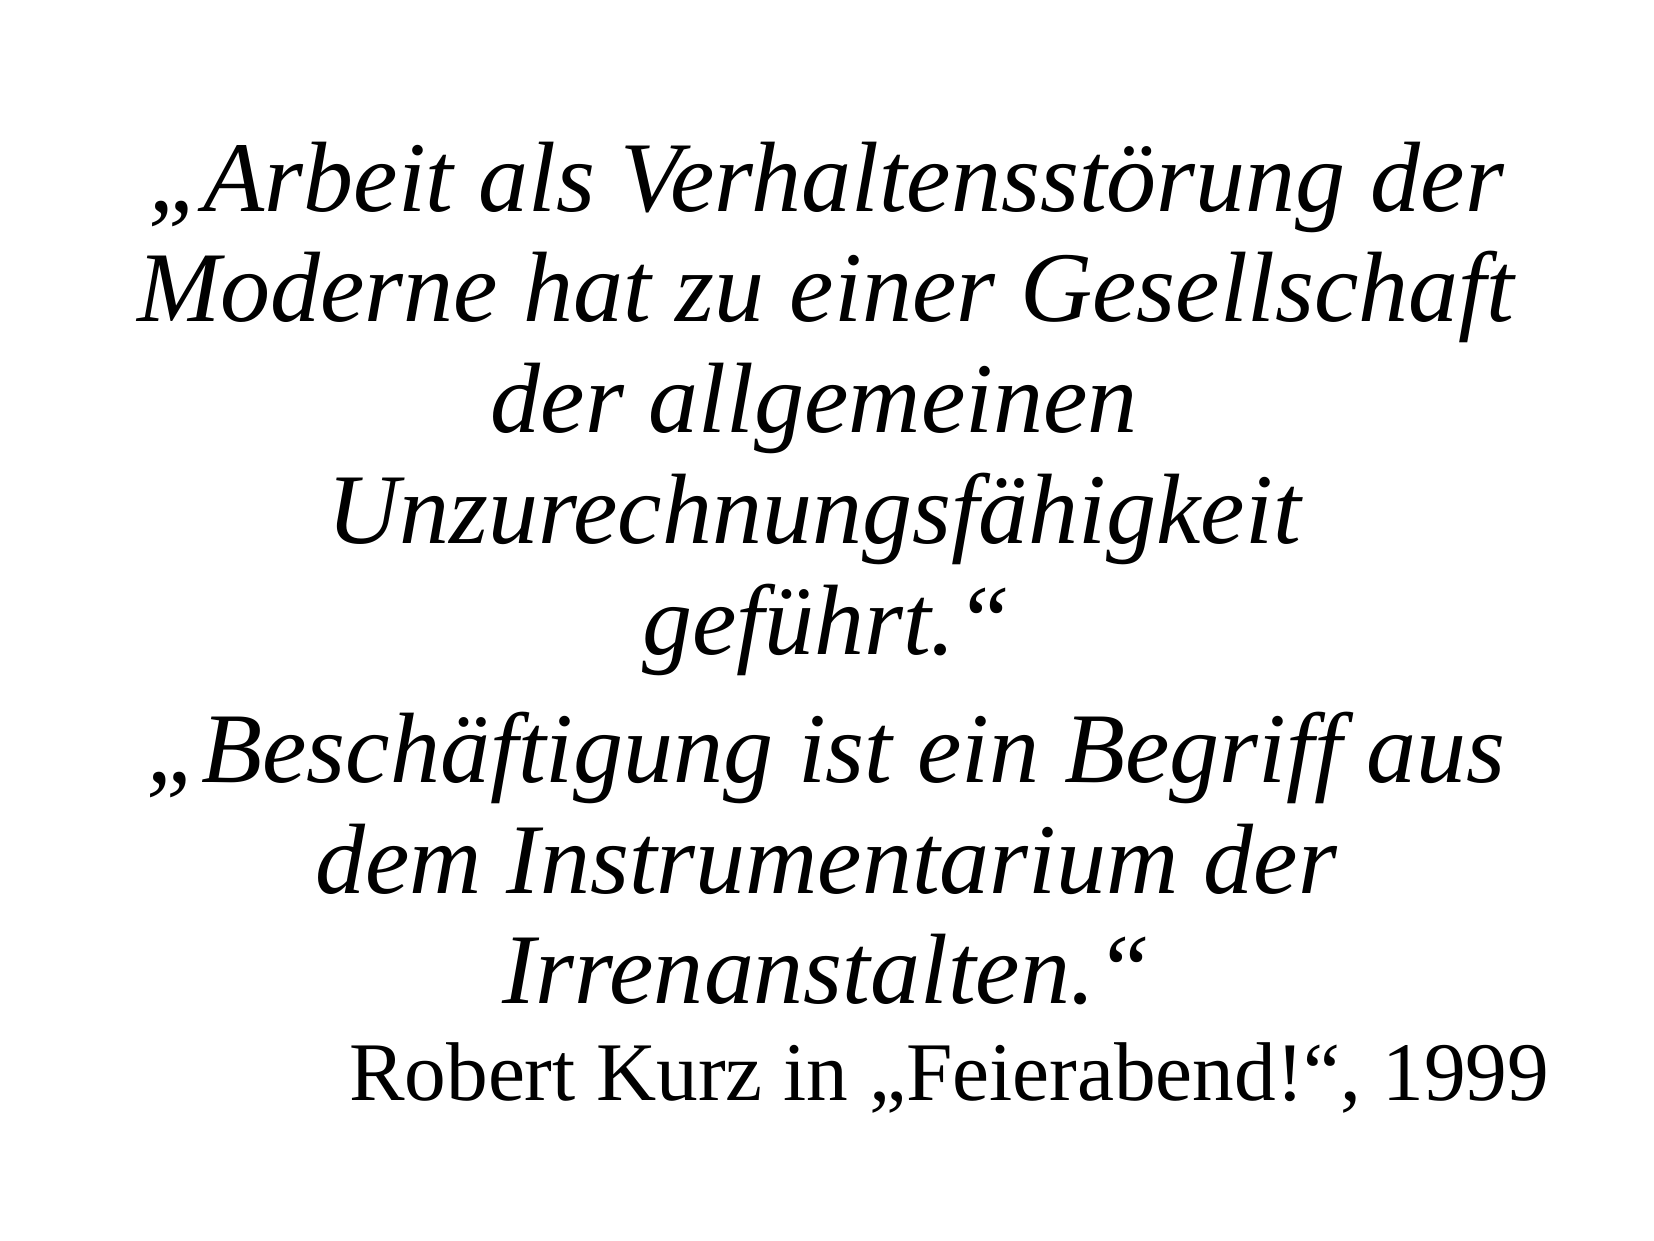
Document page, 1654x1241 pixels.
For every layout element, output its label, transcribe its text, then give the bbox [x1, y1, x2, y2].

text_box „Arbeit als Verhaltensstörung der Moderne hat zu einer Gesellschaft der allgemeinen Unzurechnungsfähigkeit geführt.“ „Beschäftigung ist ein Begriff aus dem Instrumentarium der Irrenanstalten.“ Robert Kurz in „Feierabend!“, 1999 [88, 114, 1566, 1126]
